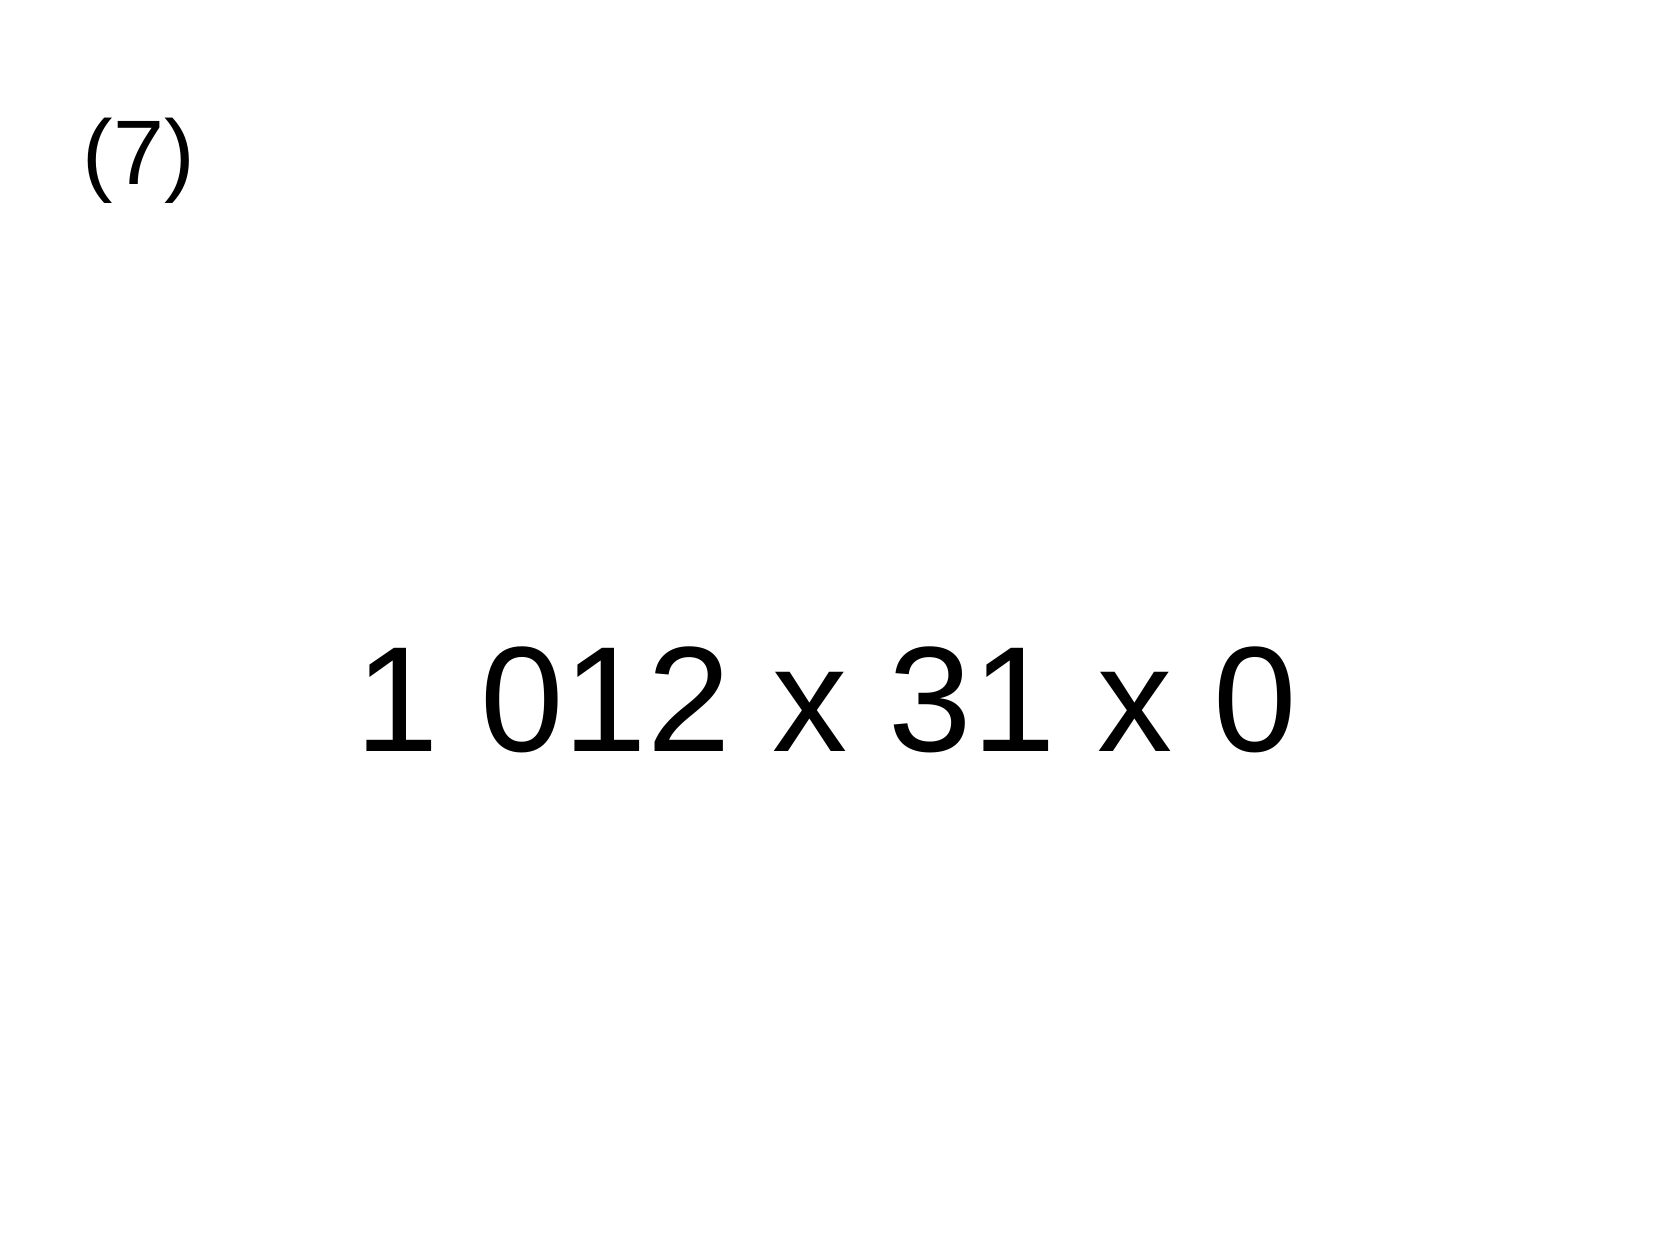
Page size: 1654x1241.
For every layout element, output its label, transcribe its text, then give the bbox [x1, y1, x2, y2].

title (7) [82, 49, 1571, 257]
subtitle 1 012 x 31 x 0 [82, 297, 1571, 1102]
